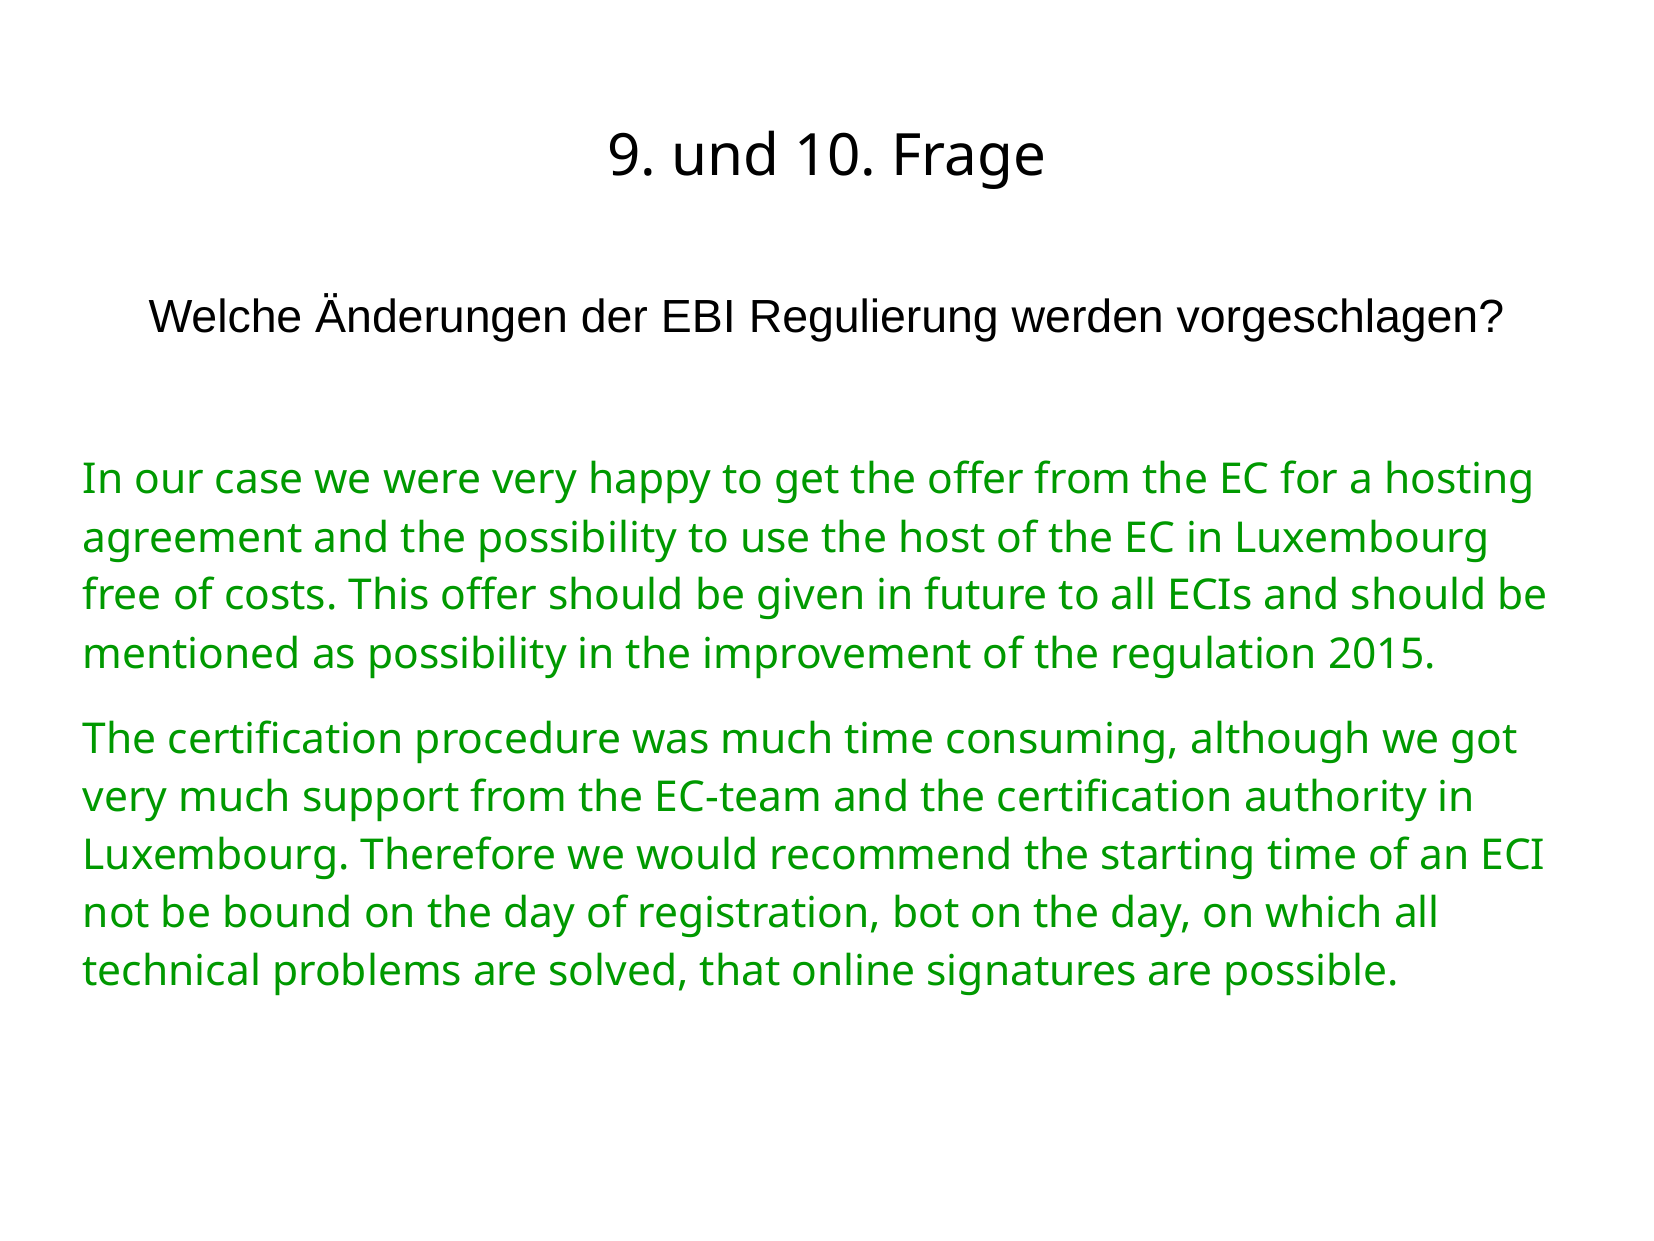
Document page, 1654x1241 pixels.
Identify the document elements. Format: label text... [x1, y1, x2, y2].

list Welche Änderungen der EBI Regulierung werden vorgeschlagen? In our case we were very happy to get the offer from the EC for a hosting agreement and the possibility to use the host of the EC in Luxembourg free of costs. This offer should be given in future to all ECIs and should be mentioned as possibility in the improvement of the regulation 2015. The certification procedure was much time consuming, although we got very much support from the EC-team and the certification authority in Luxembourg. Therefore we would recommend the starting time of an ECI not be bound on the day of registration, bot on the day, on which all technical problems are solved, that online signatures are possible. [82, 290, 1571, 1010]
title 9. und 10. Frage [82, 49, 1571, 257]
